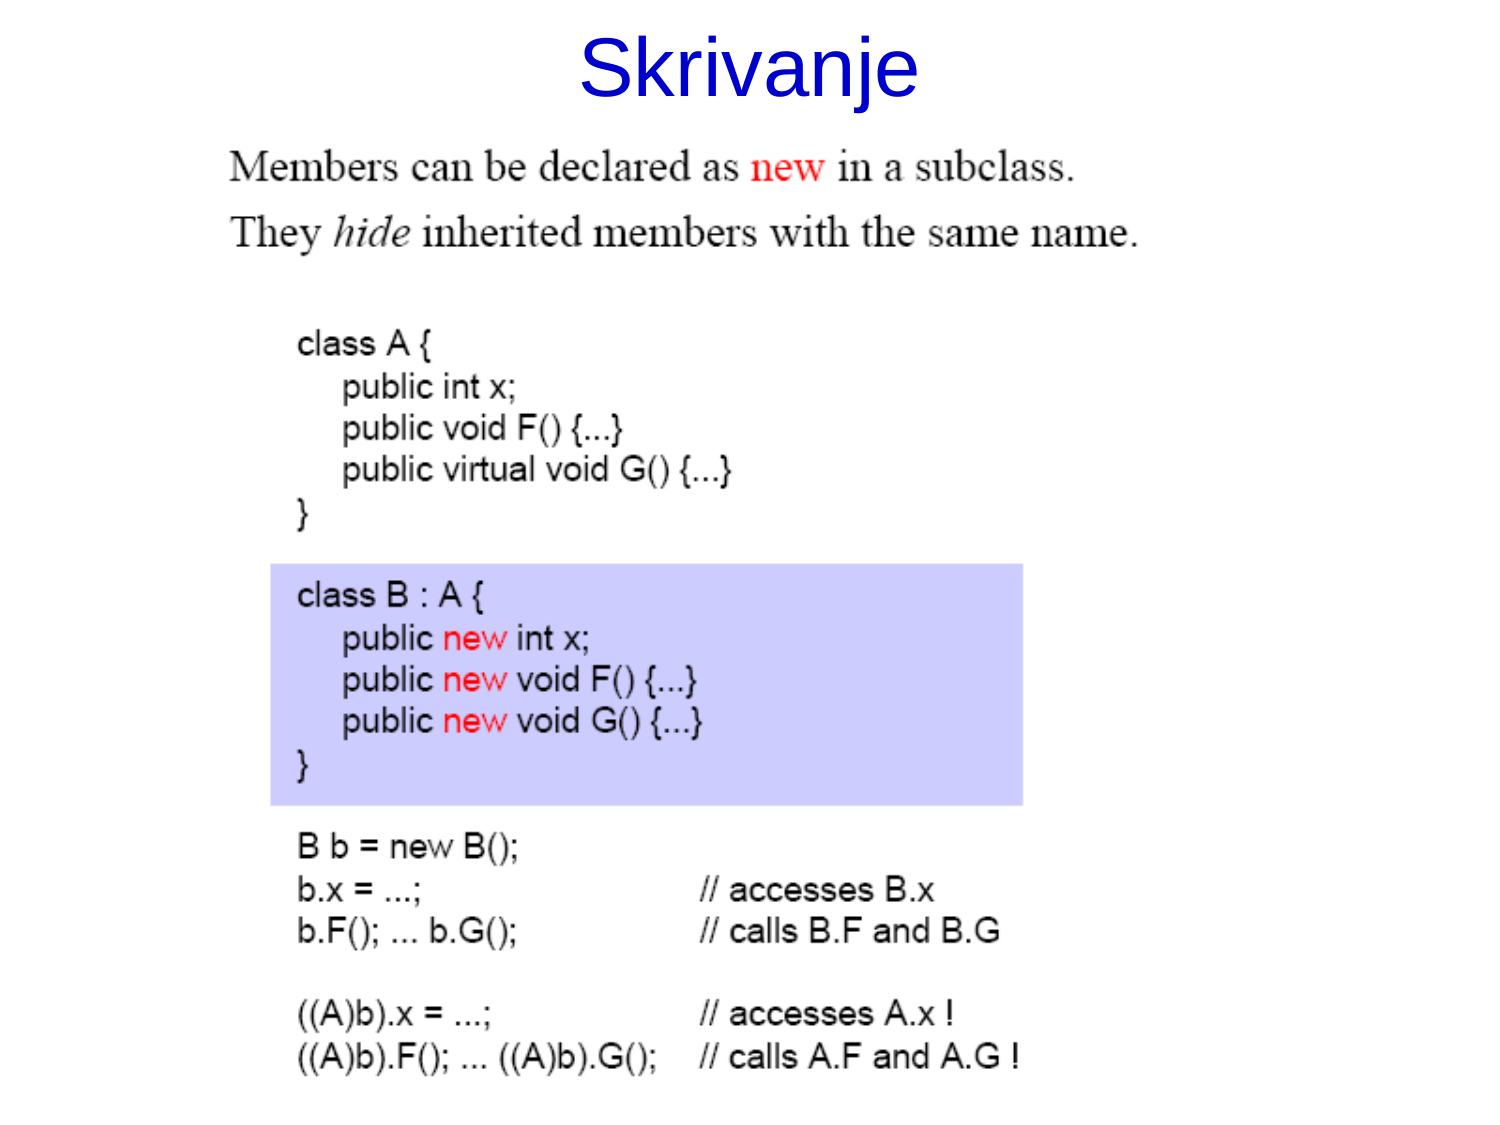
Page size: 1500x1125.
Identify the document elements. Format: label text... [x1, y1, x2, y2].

title Skrivanje [112, 0, 1388, 126]
picture [194, 125, 1258, 1099]
